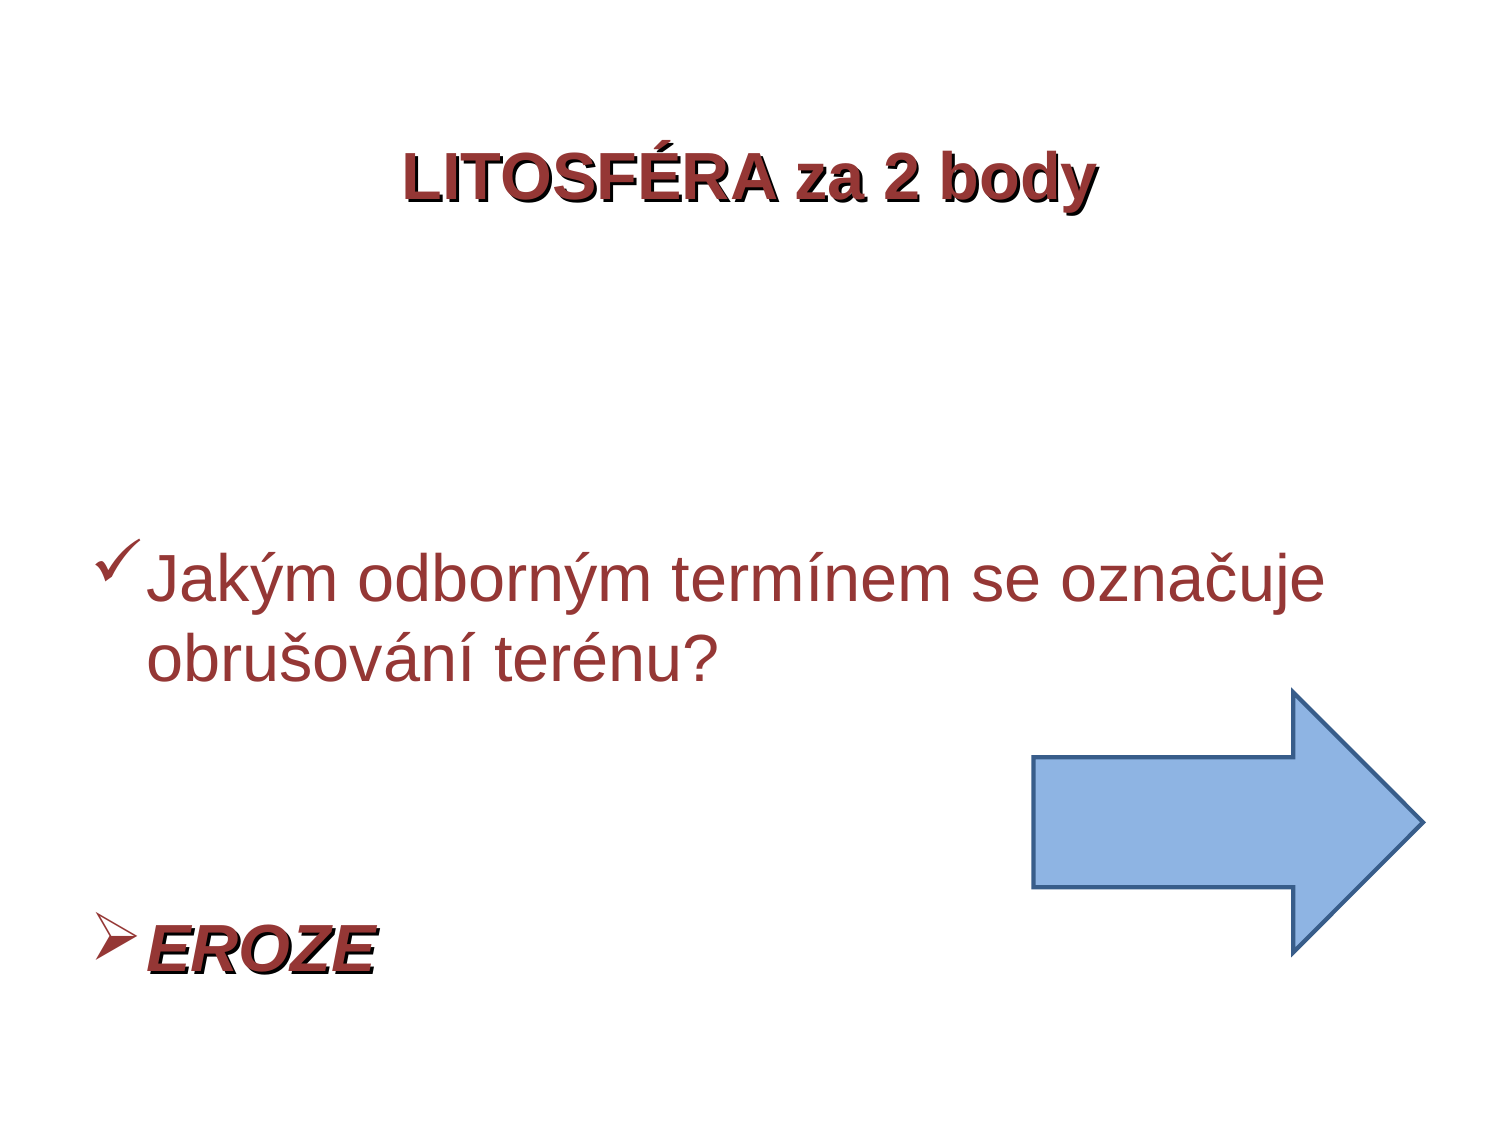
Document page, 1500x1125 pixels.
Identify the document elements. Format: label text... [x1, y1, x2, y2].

text_box [1033, 692, 1424, 953]
title LITOSFÉRA za 2 body [75, 113, 1426, 233]
list Jakým odborným termínem se označuje obrušování terénu? EROZE [75, 527, 1426, 1079]
